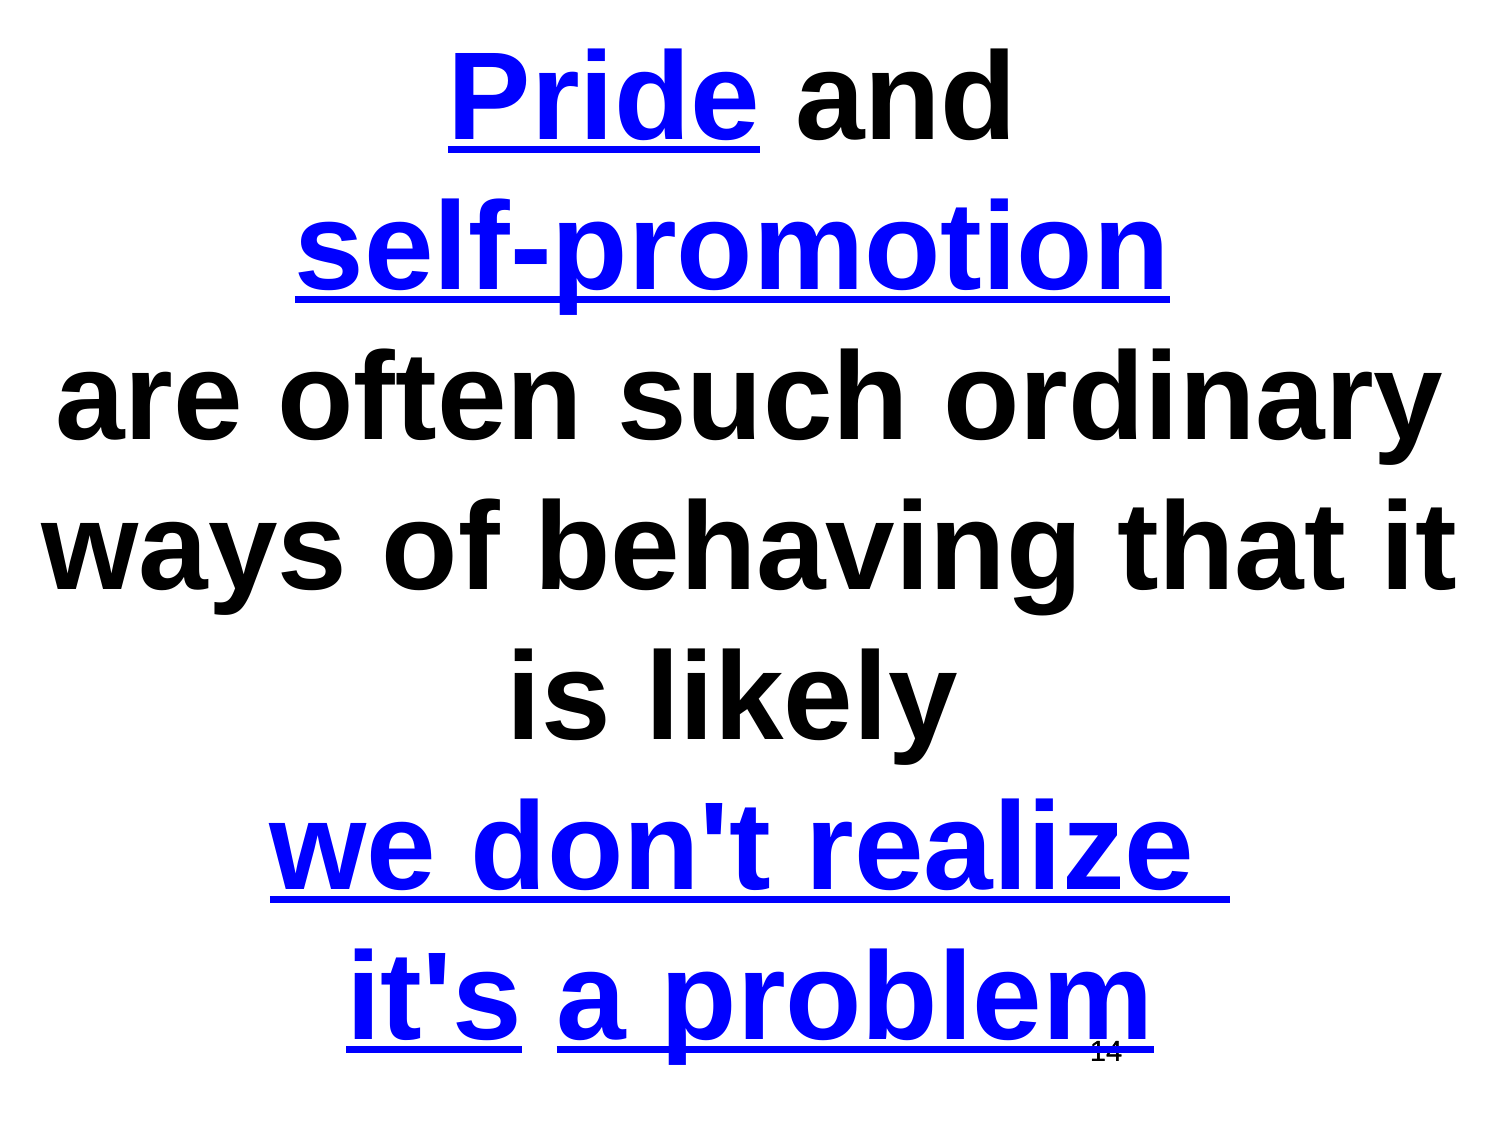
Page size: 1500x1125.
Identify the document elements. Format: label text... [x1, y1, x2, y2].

text_box Pride and self-promotion are often such ordinary ways of behaving that it is likely we don't realize it's a problem [0, 7, 1500, 1125]
